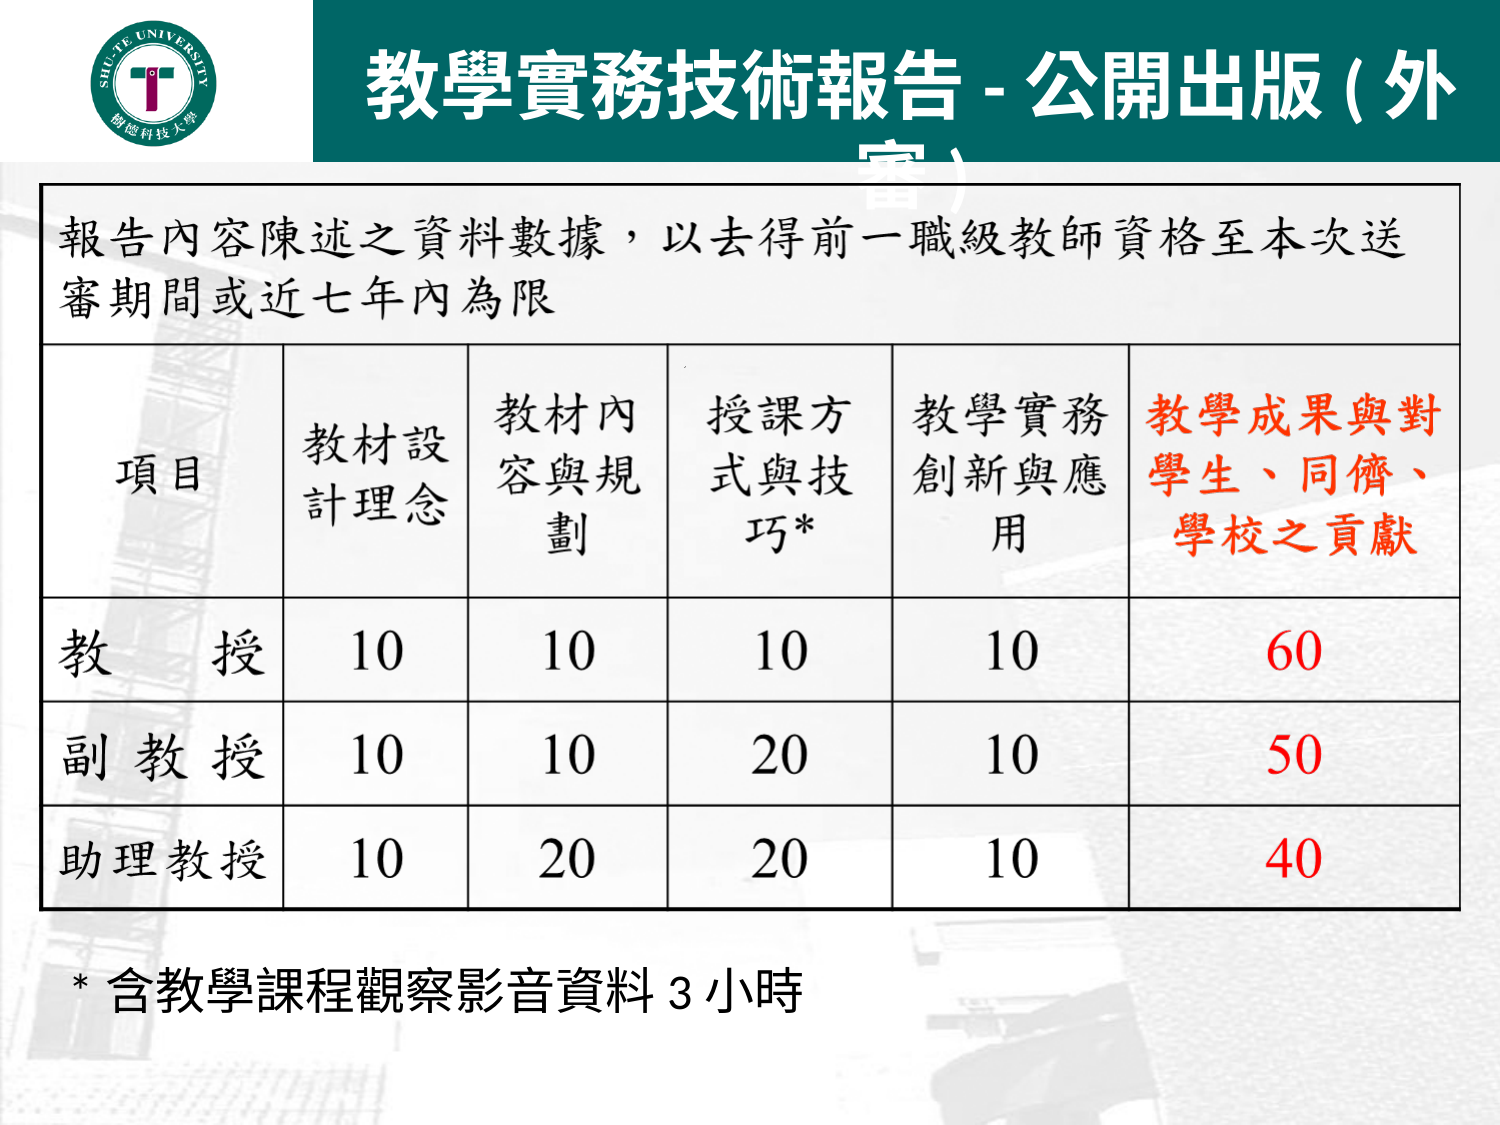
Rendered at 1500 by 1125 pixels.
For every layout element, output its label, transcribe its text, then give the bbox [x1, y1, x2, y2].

text_box *含教學課程觀察影音資料3小時 [53, 952, 820, 1027]
title 教學實務技術報告-公開出版(外審) [324, 31, 1500, 112]
picture [21, 184, 1475, 927]
